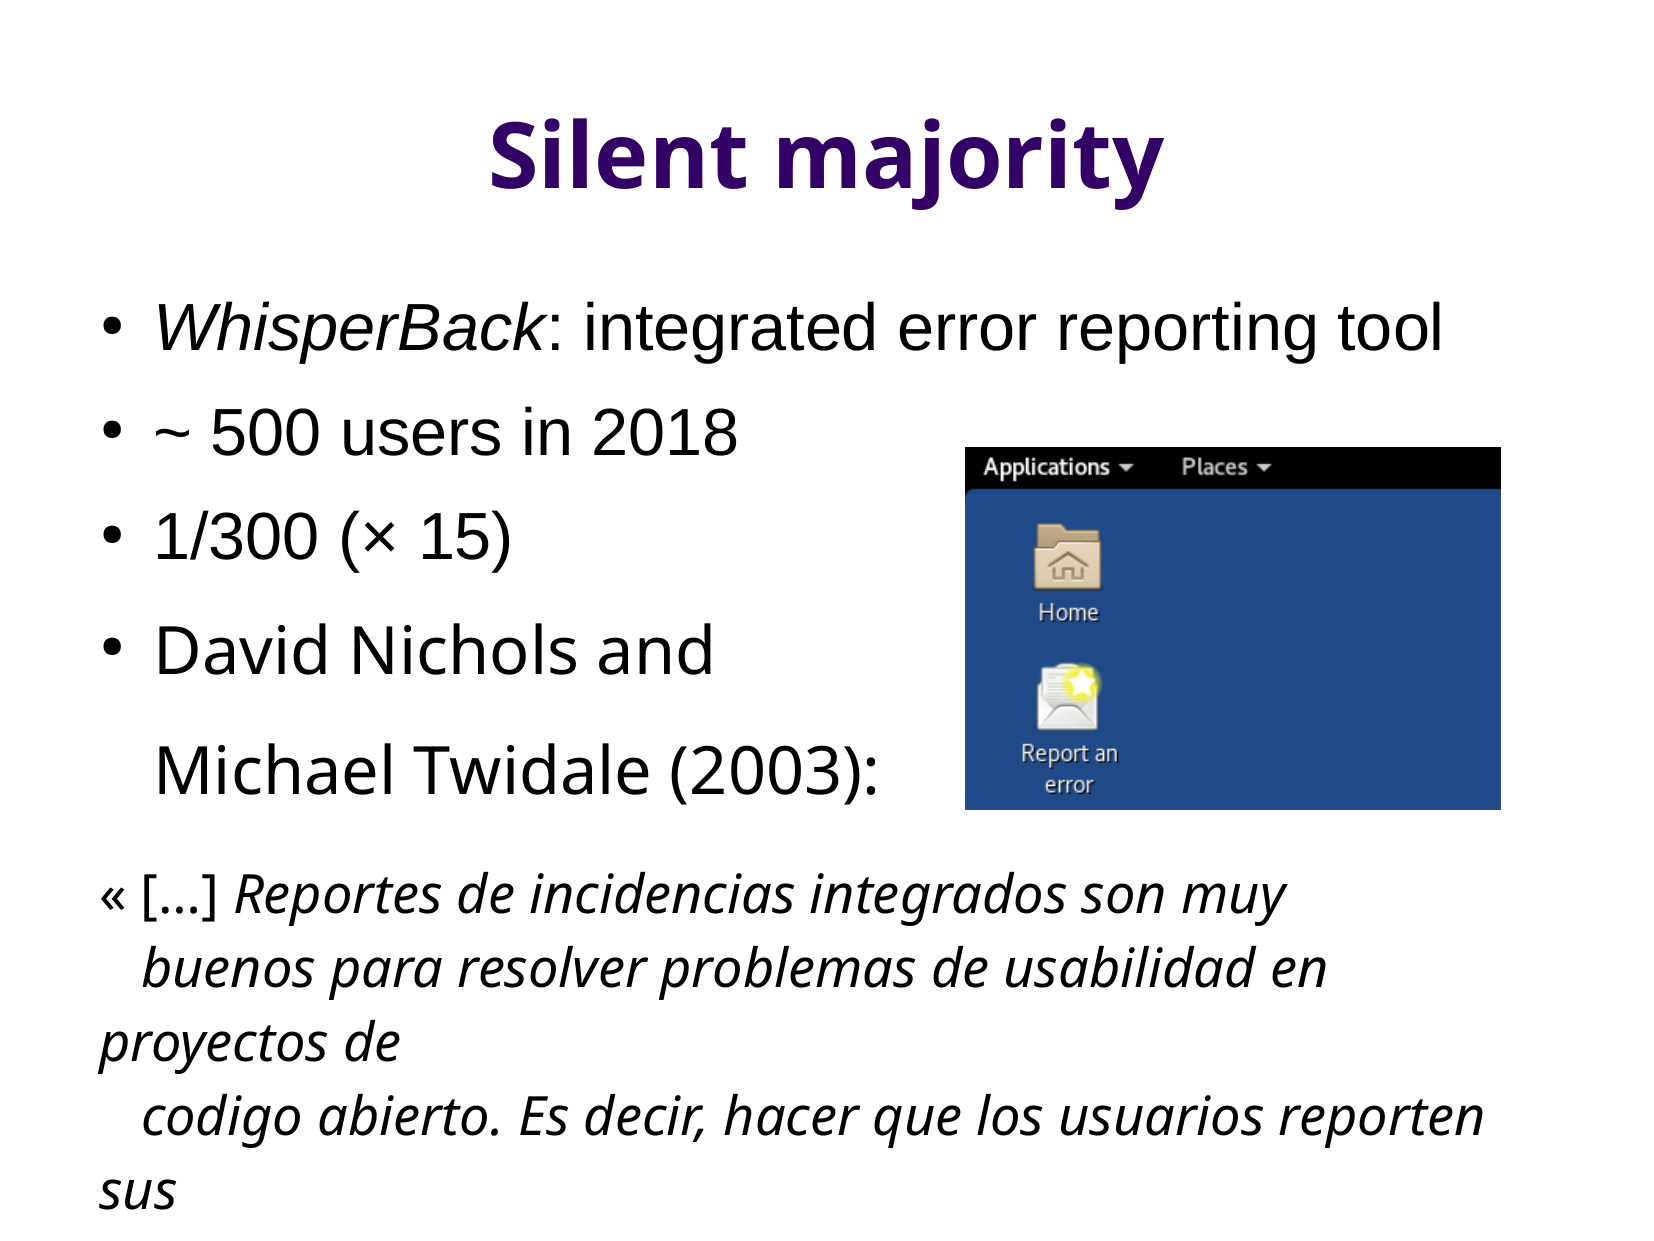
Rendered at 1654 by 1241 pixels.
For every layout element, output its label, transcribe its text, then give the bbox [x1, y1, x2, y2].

title Silent majority [82, 49, 1571, 257]
list WhisperBack: integrated error reporting tool ~ 500 users in 2018 1/300 (× 15) David Nichols and Michael Twidale (2003): [82, 290, 1571, 1010]
text_box « […] Reportes de incidencias integrados son muy buenos para resolver problemas de usabilidad en proyectos de codigo abierto. Es decir, hacer que los usuarios reporten sus problemas al momento de tenerlos durante el uso de una applicación. » [84, 848, 1537, 1205]
picture [965, 447, 1501, 811]
